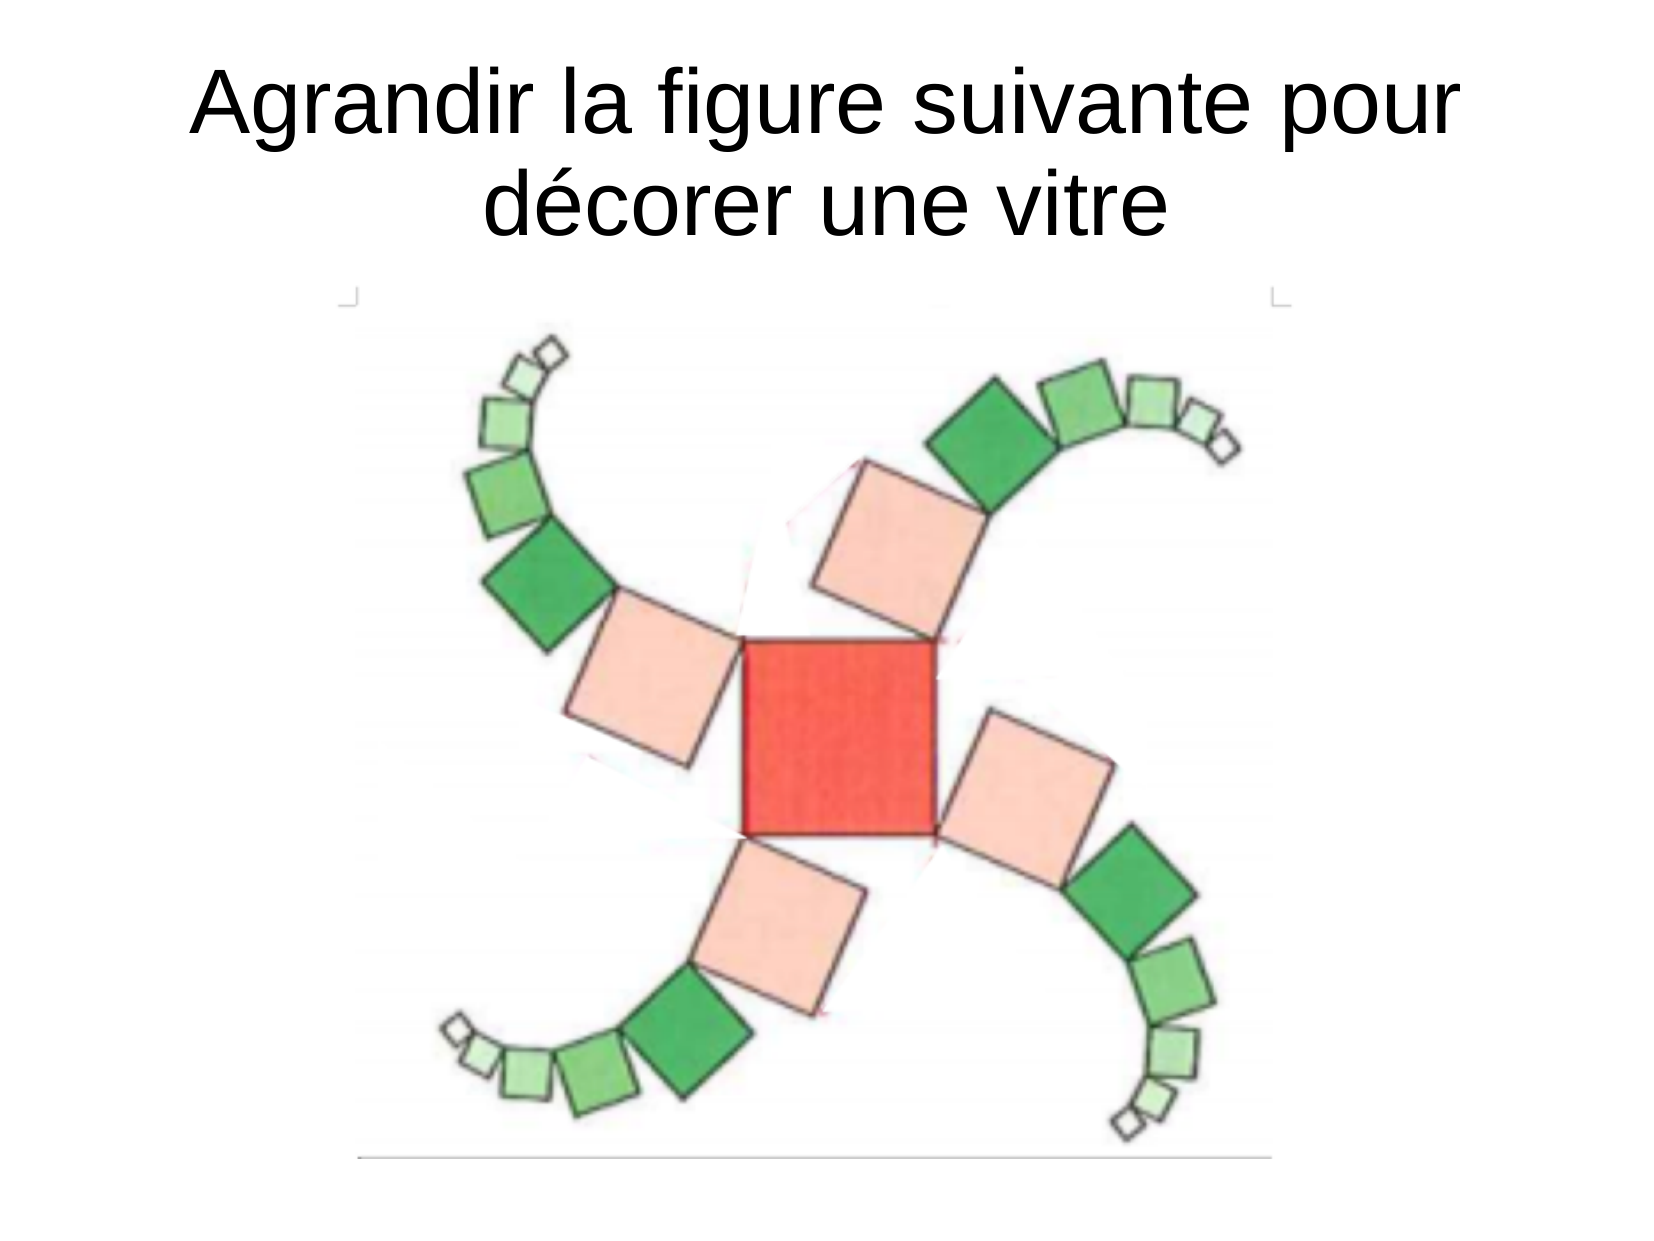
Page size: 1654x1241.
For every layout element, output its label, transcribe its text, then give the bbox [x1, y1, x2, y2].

title Agrandir la figure suivante pour décorer une vitre [82, 49, 1571, 257]
picture [312, 254, 1359, 1159]
